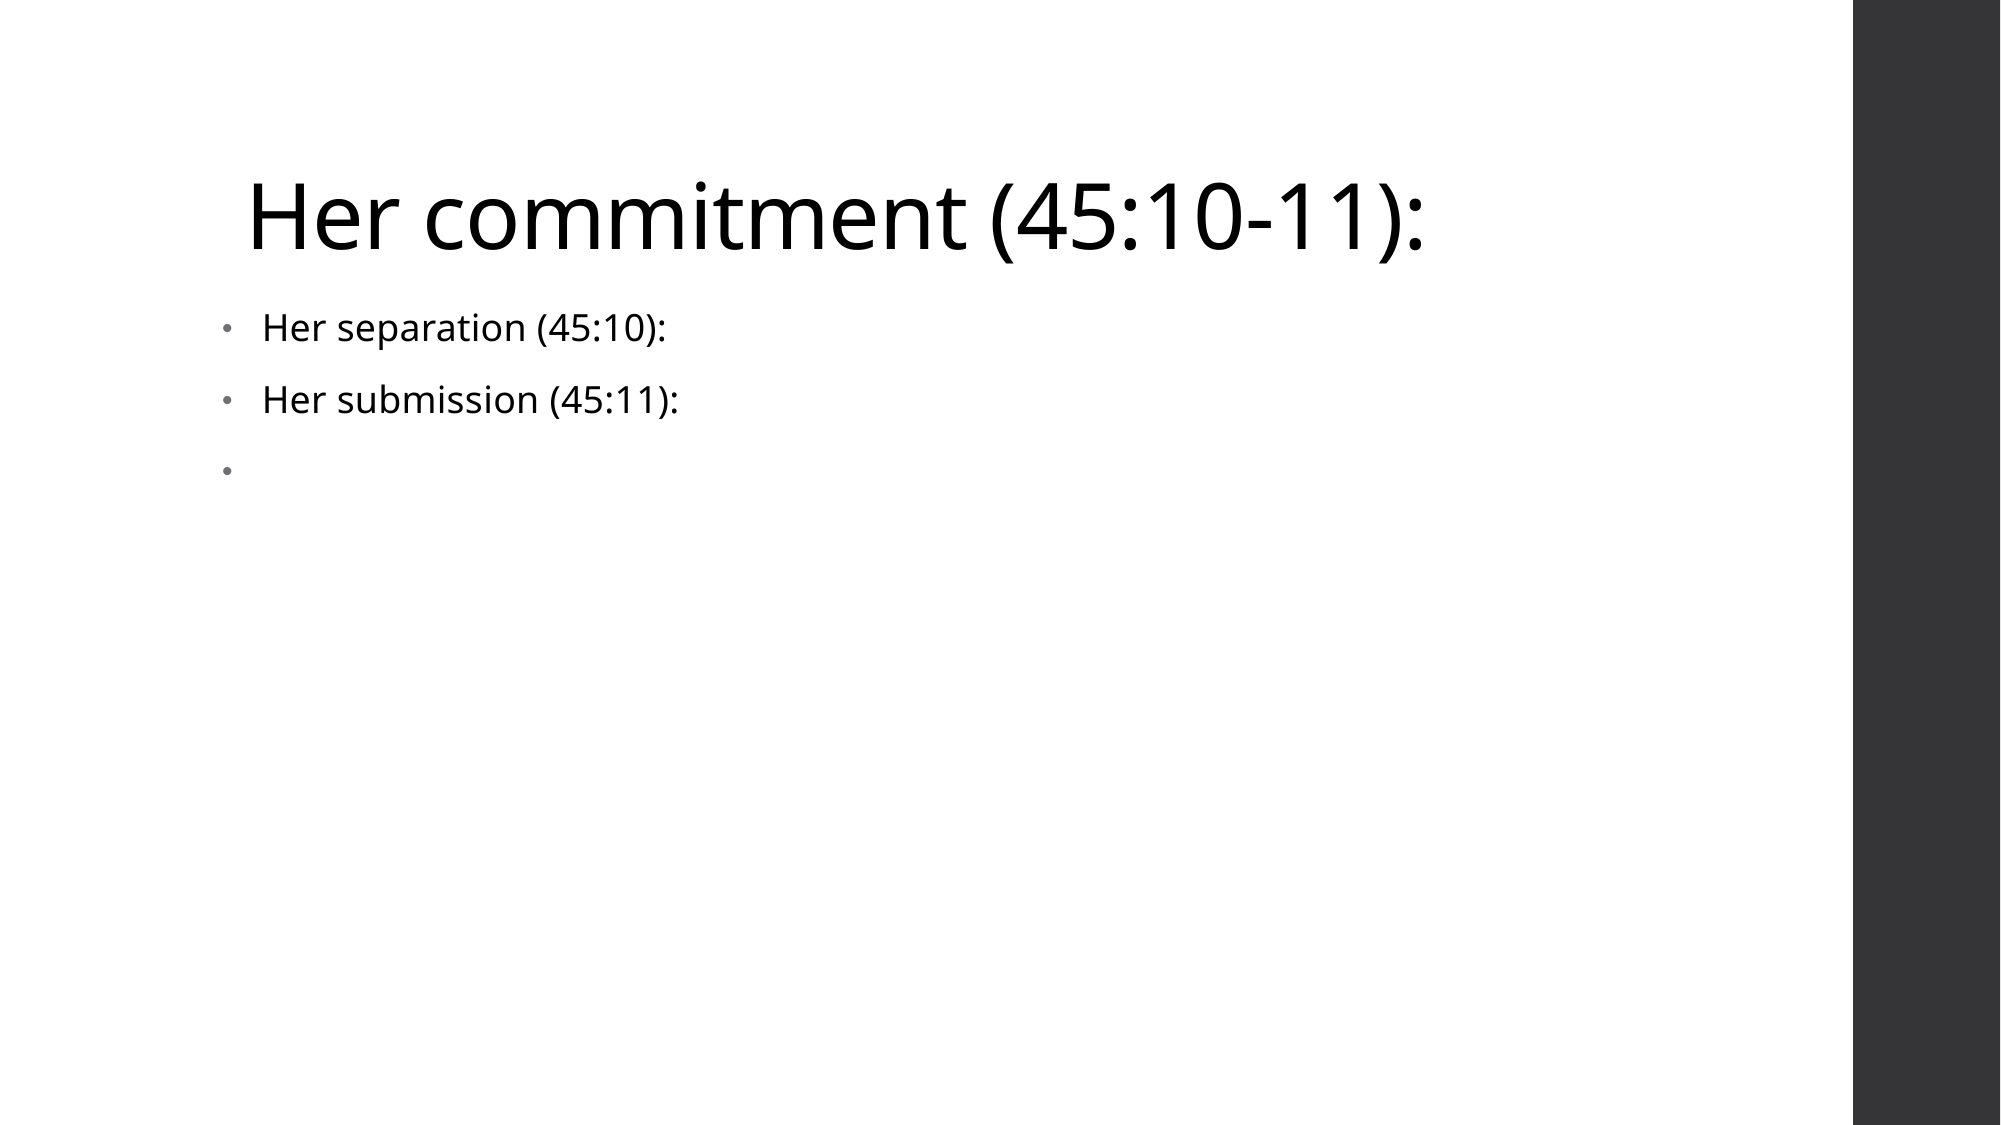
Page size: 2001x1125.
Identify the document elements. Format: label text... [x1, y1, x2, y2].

list Her separation (45:10): Her submission (45:11): [206, 299, 1617, 1014]
title Her commitment (45:10-11): [206, 60, 1797, 278]
